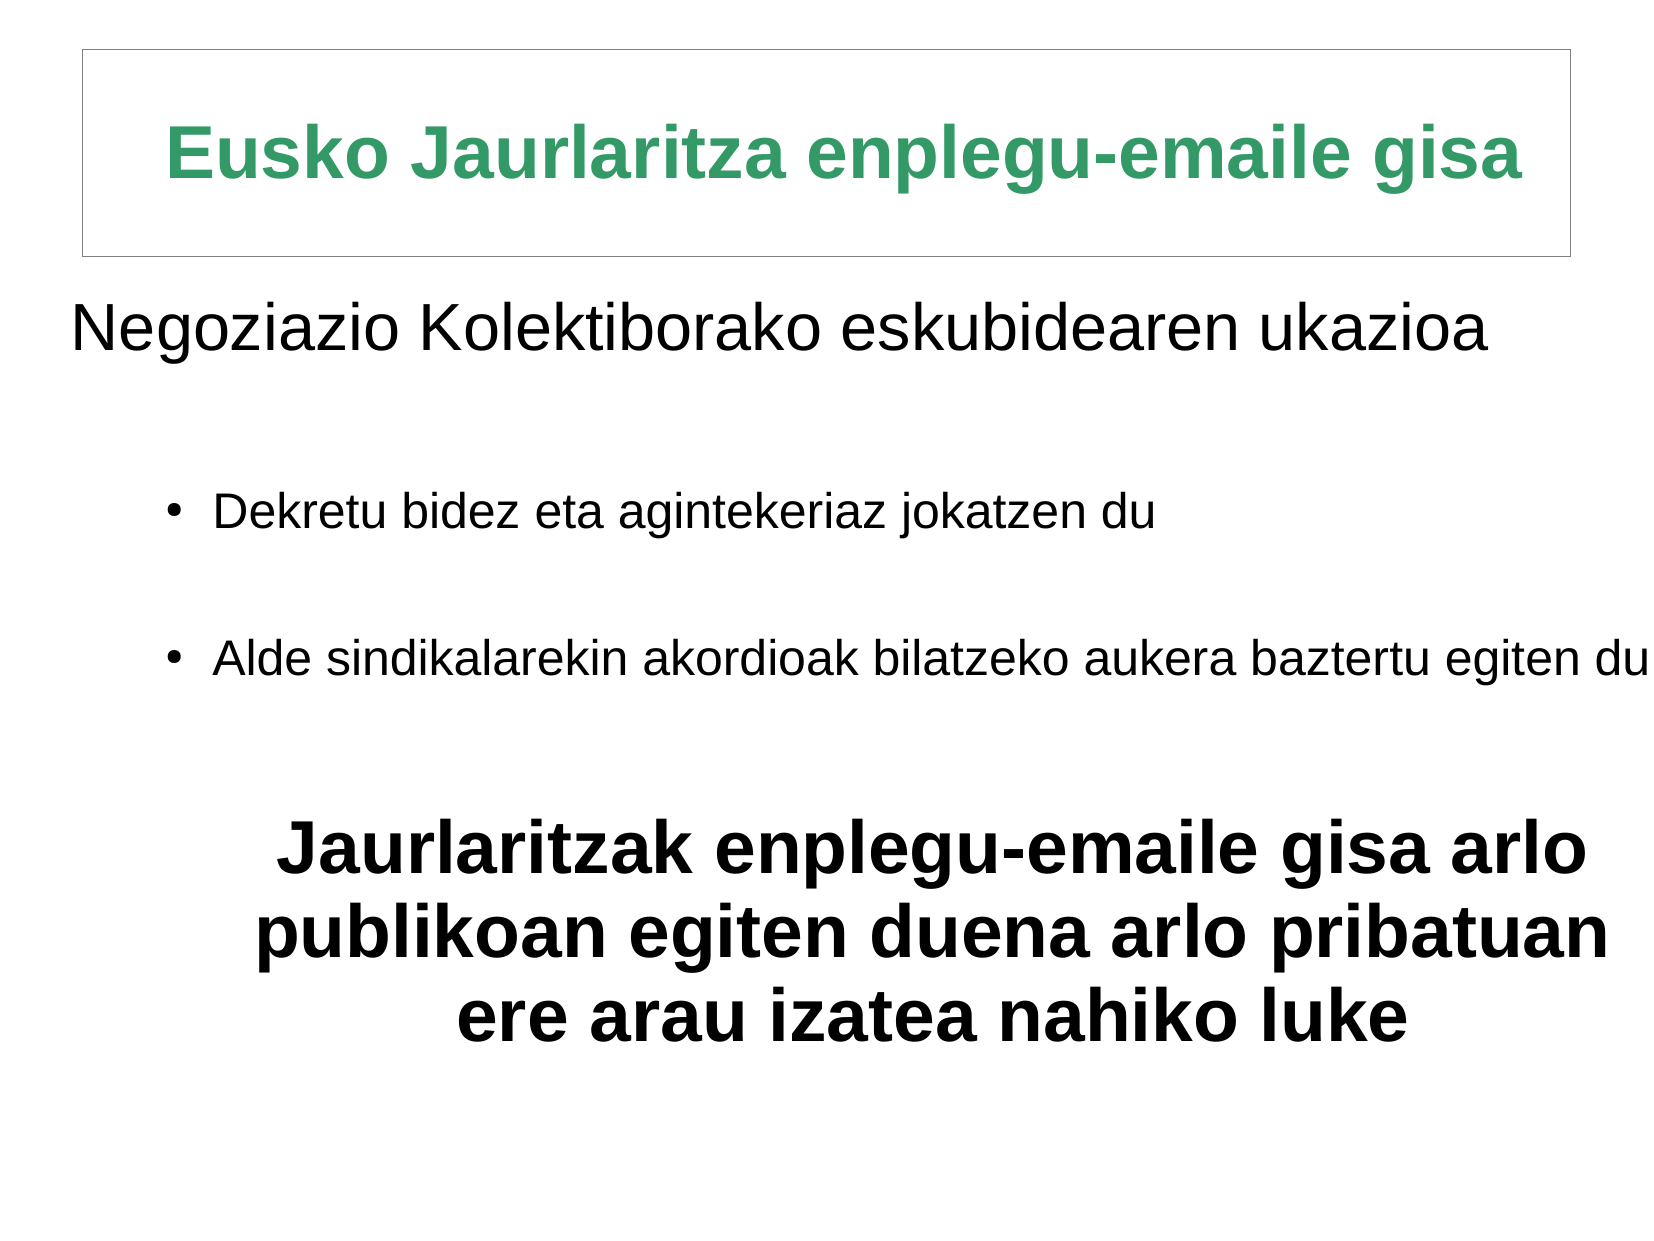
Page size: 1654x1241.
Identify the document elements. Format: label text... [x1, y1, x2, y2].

title Eusko Jaurlaritza enplegu-emaile gisa [82, 49, 1571, 257]
list Negoziazio Kolektiborako eskubidearen ukazioa Dekretu bidez eta agintekeriaz jokatzen du Alde sindikalarekin akordioak bilatzeko aukera baztertu egiten du Jaurlaritzak enplegu-emaile gisa arlo publikoan egiten duena arlo pribatuan ere arau izatea nahiko luke [0, 290, 1654, 1229]
